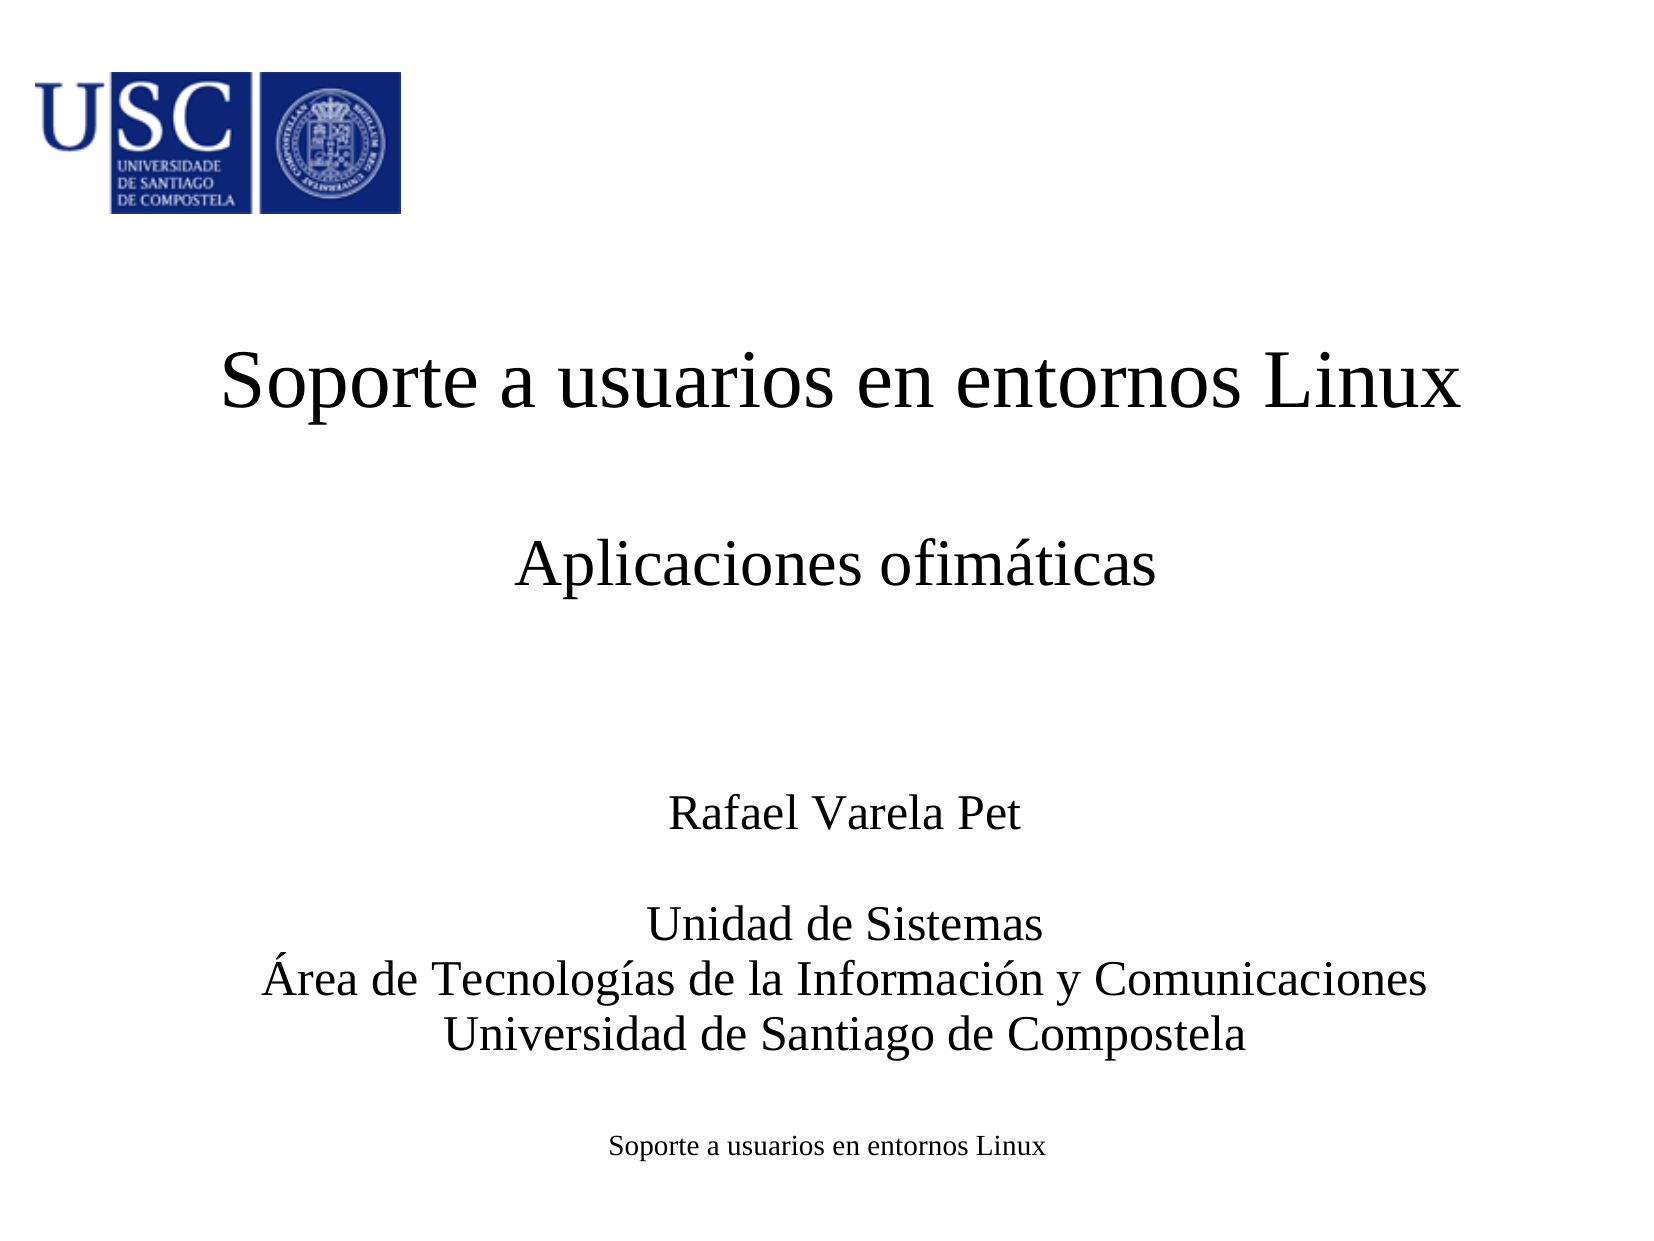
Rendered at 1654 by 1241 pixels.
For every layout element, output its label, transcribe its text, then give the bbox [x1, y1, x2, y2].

text_box Rafael Varela Pet Unidad de Sistemas Área de Tecnologías de la Información y Comunicaciones Universidad de Santiago de Compostela [121, 720, 1534, 1127]
title Aplicaciones ofimáticas [79, 445, 1559, 681]
picture [35, 72, 401, 214]
title Soporte a usuarios en entornos Linux [85, 261, 1564, 497]
